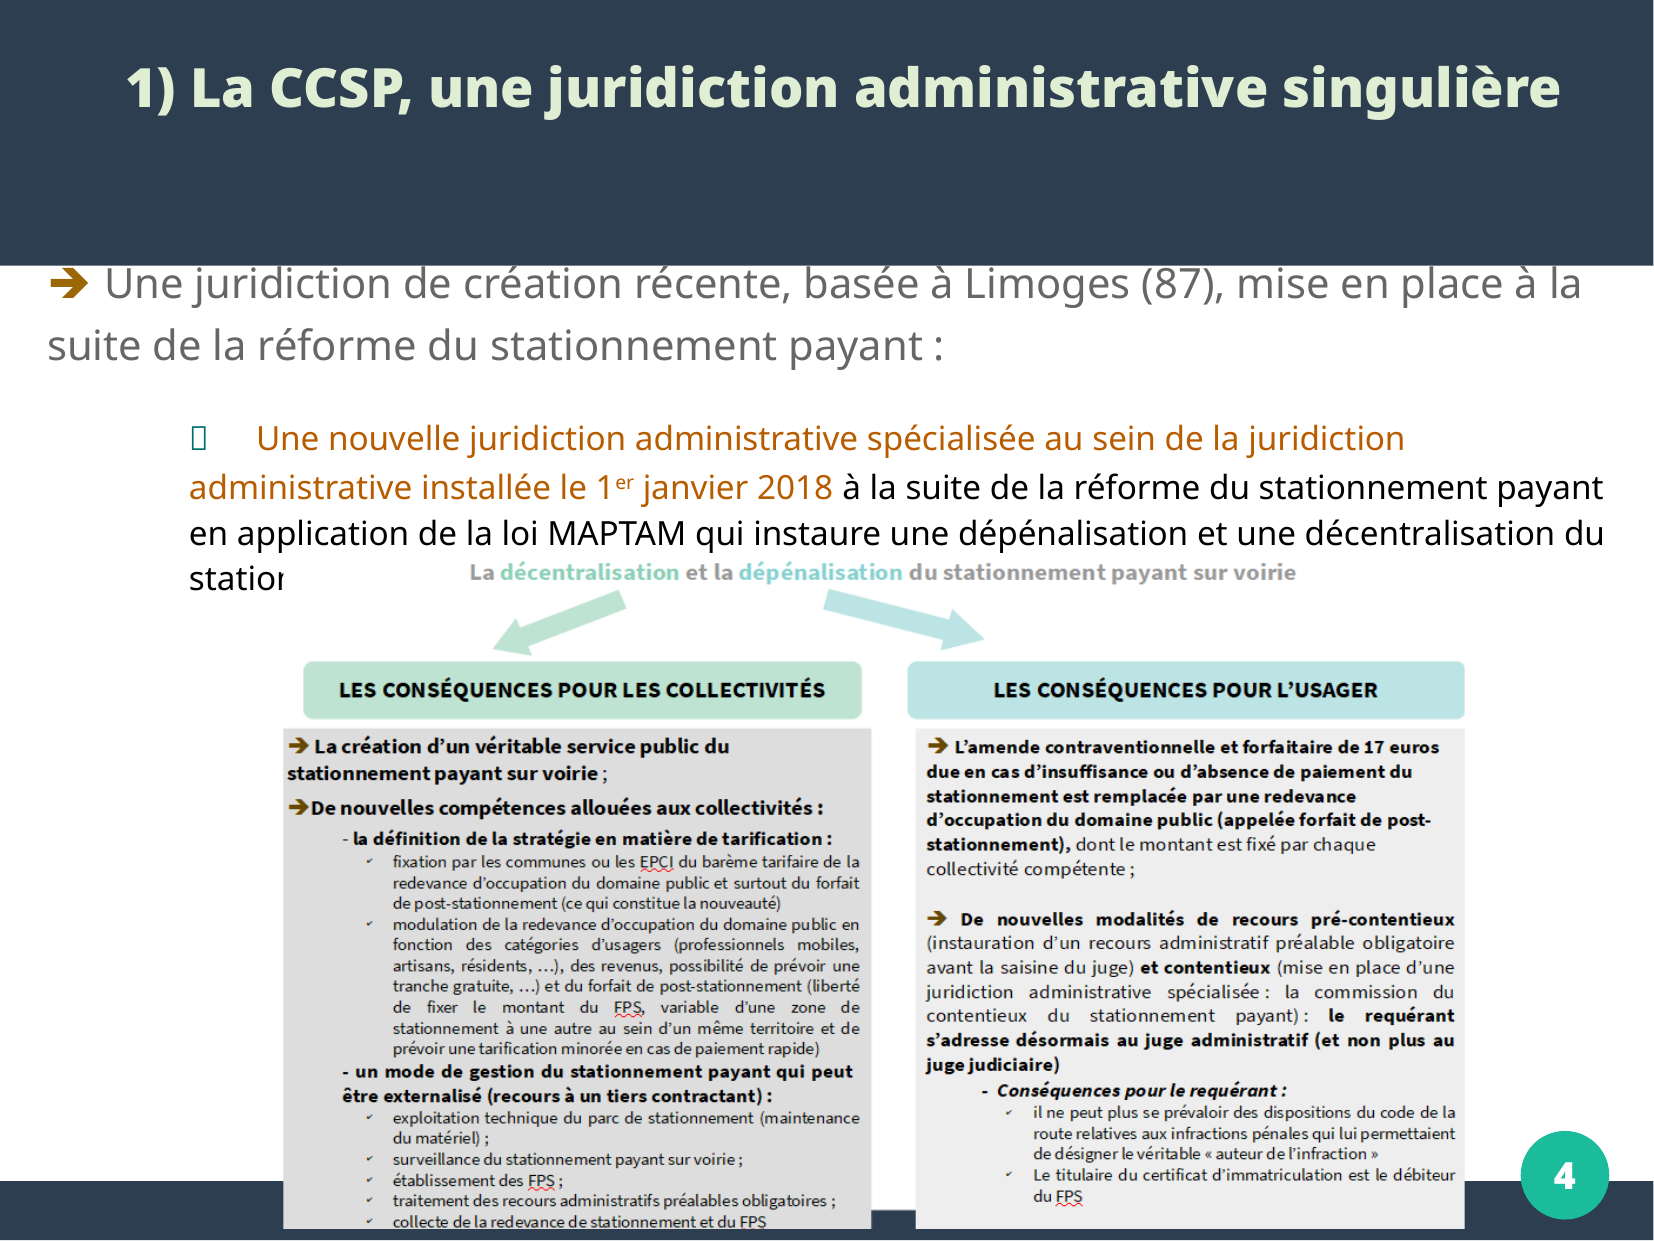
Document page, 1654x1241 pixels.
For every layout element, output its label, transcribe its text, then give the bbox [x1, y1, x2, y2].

picture [283, 557, 1465, 1229]
list  Une juridiction de création récente, basée à Limoges (87), mise en place à la suite de la réforme du stationnement payant :  Une nouvelle juridiction administrative spécialisée au sein de la juridiction administrative installée le 1er janvier 2018 à la suite de la réforme du stationnement payant en application de la loi MAPTAM qui instaure une dépénalisation et une décentralisation du stationnement payant [0, 153, 1619, 1052]
title 1) La CCSP, une juridiction administrative singulière [59, 49, 1630, 187]
